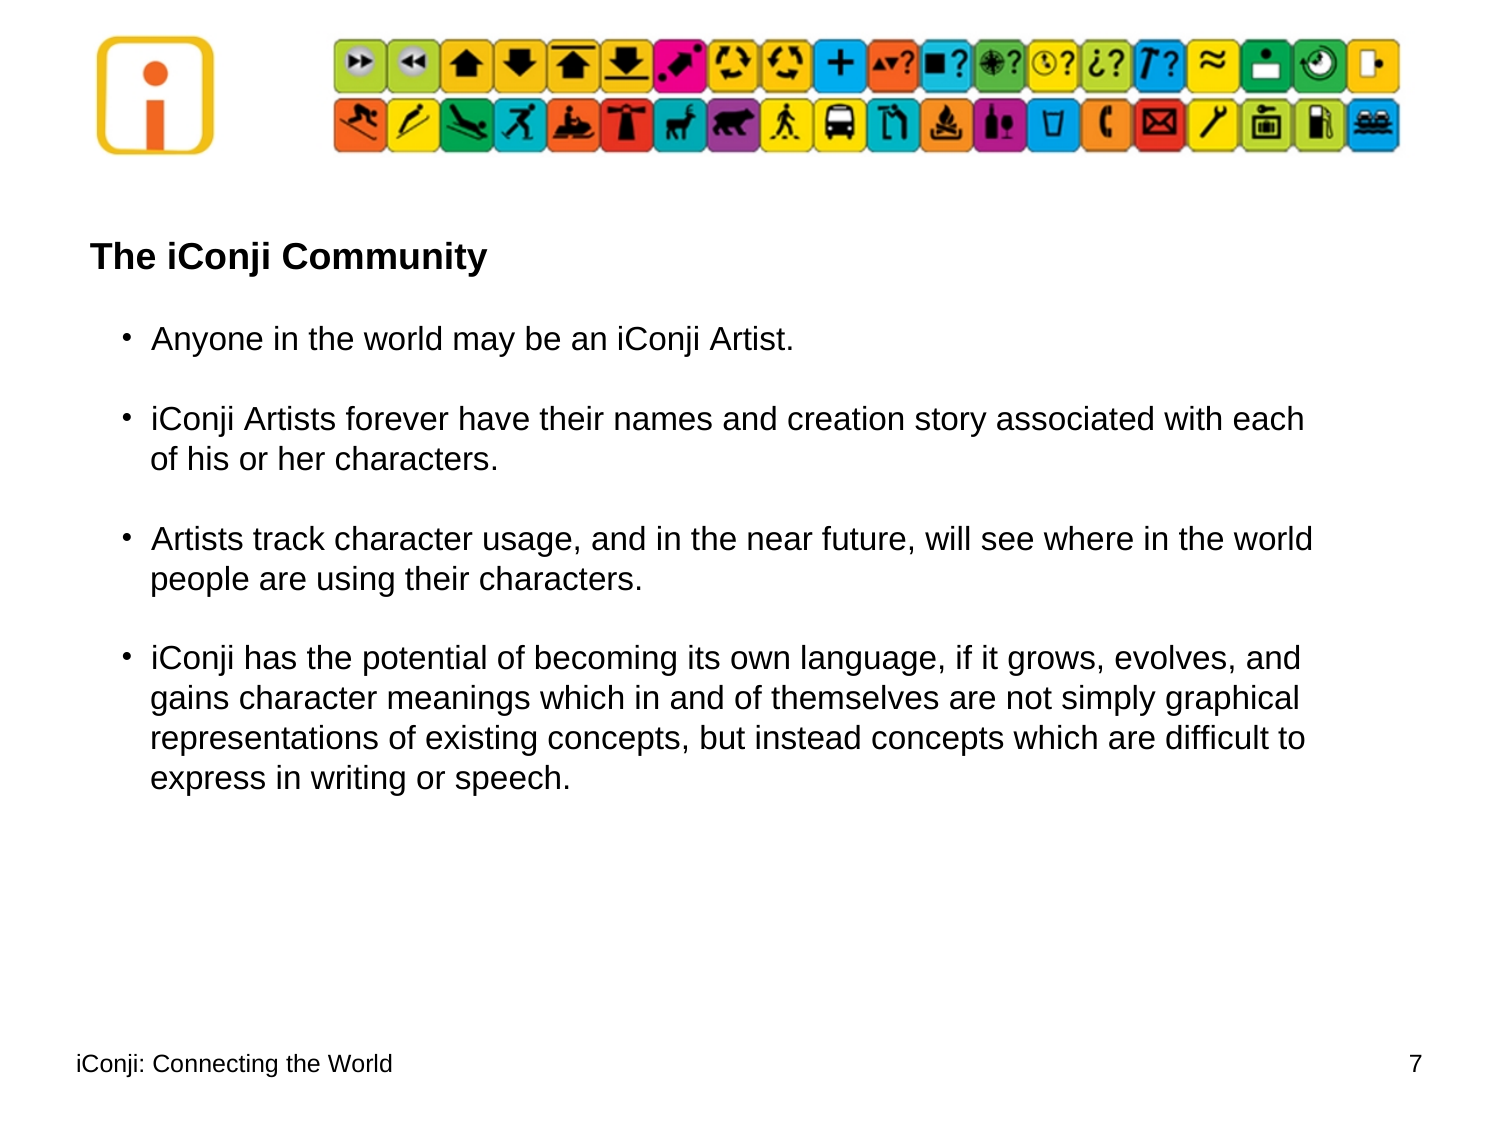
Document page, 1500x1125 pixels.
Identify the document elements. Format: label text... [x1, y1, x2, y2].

text_box The iConji Community Anyone in the world may be an iConji Artist. iConji Artists forever have their names and creation story associated with each of his or her characters. Artists track character usage, and in the near future, will see where in the world people are using their characters. iConji has the potential of becoming its own language, if it grows, evolves, and gains character meanings which in and of themselves are not simply graphical representations of existing concepts, but instead concepts which are difficult to express in writing or speech. [75, 224, 1426, 1064]
picture [75, 31, 1415, 158]
